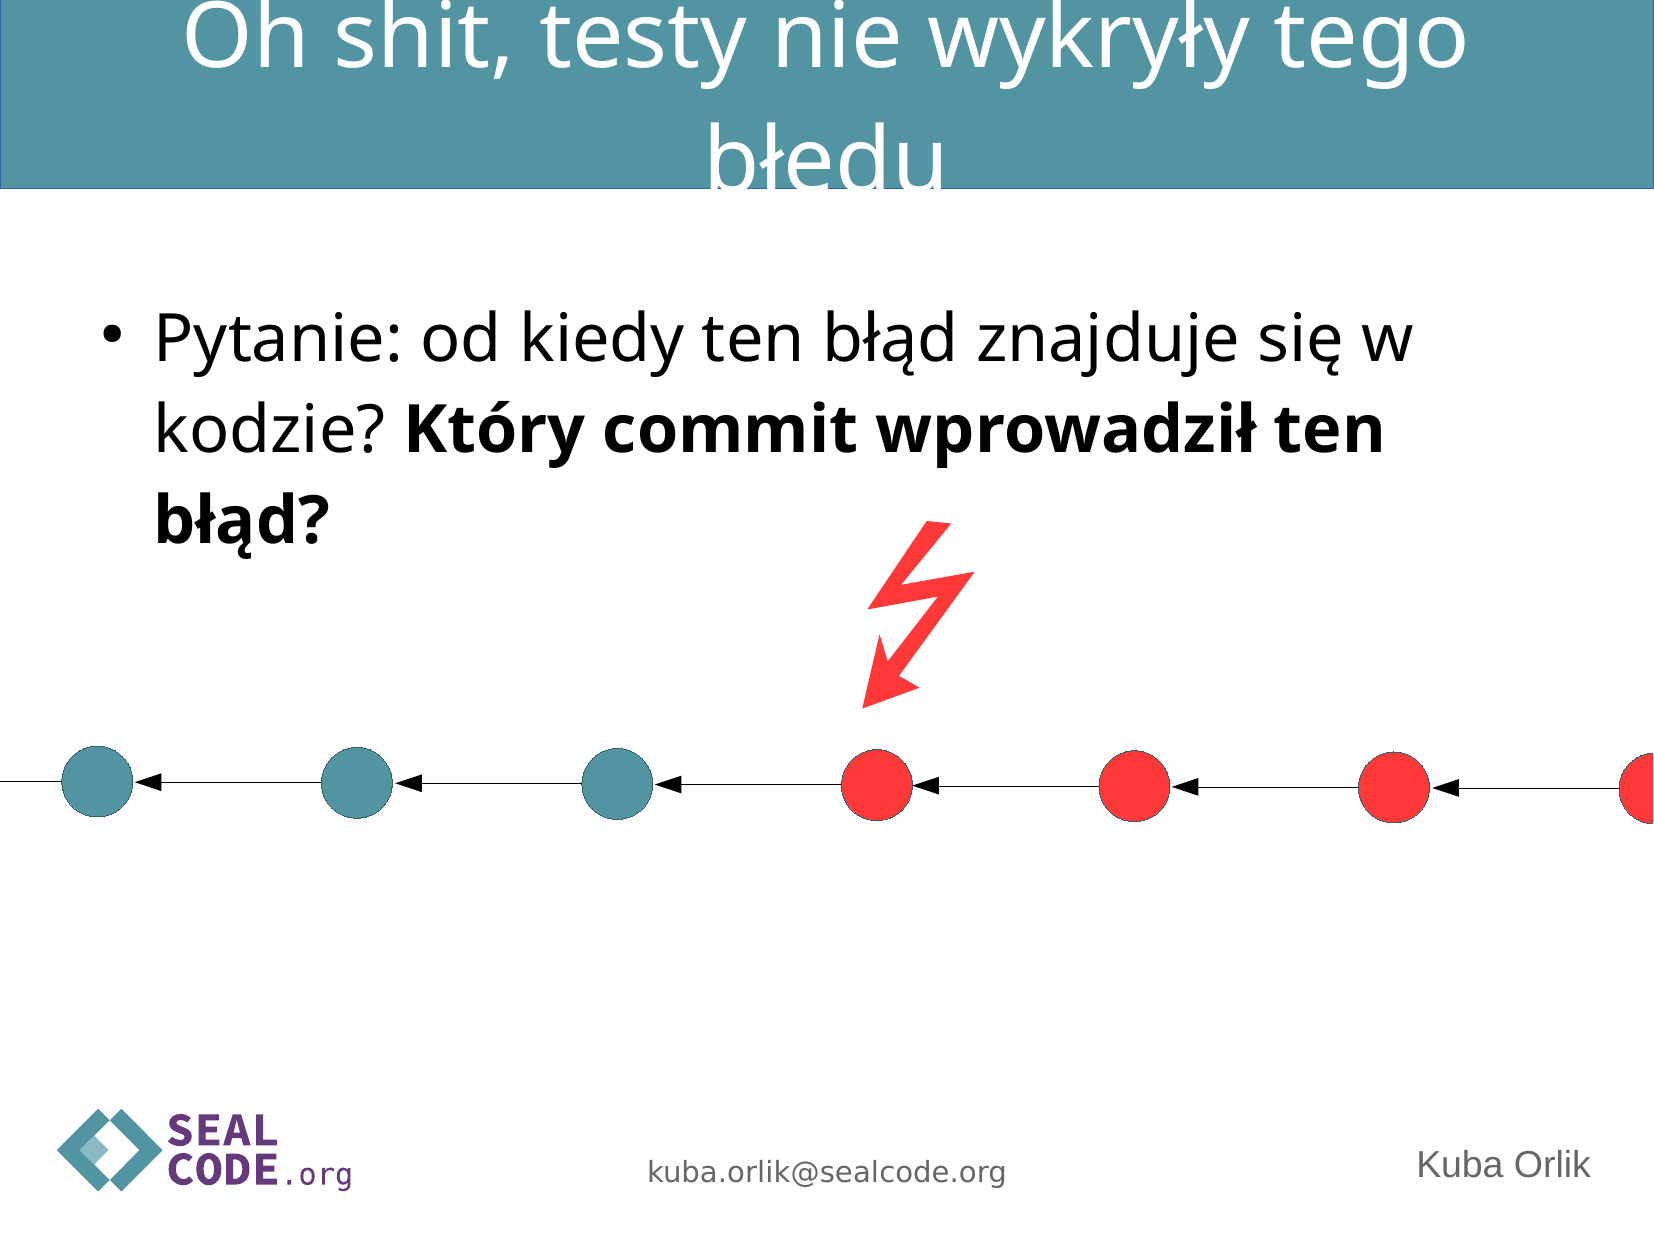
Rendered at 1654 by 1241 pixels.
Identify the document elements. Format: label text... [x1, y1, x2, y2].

text_box [1619, 753, 1653, 824]
text_box [61, 749, 82, 814]
title Oh shit, testy nie wykryły tego błędu [82, 0, 1571, 202]
list Pytanie: od kiedy ten błąd znajduje się w kodzie? Który commit wprowadził ten błąd? [82, 290, 1571, 1010]
